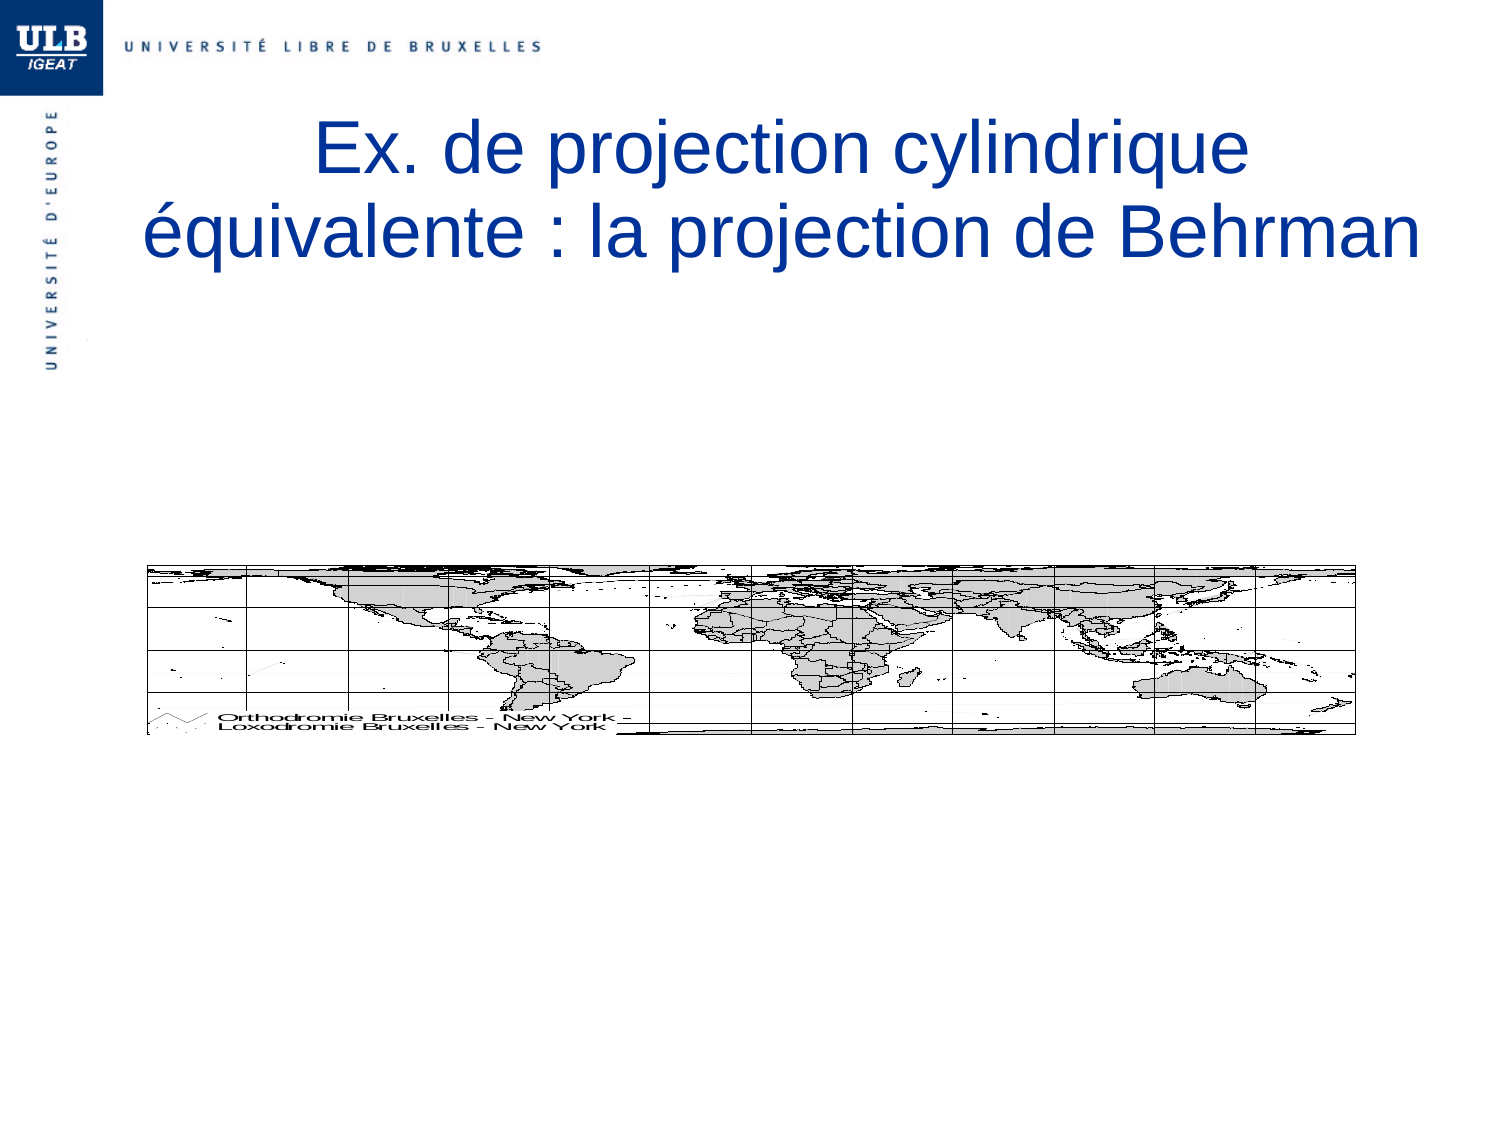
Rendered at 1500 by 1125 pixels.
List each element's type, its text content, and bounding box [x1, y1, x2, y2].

picture [0, 0, 1500, 1125]
title Ex. de projection cylindrique équivalente : la projection de Behrman [100, 99, 1465, 283]
